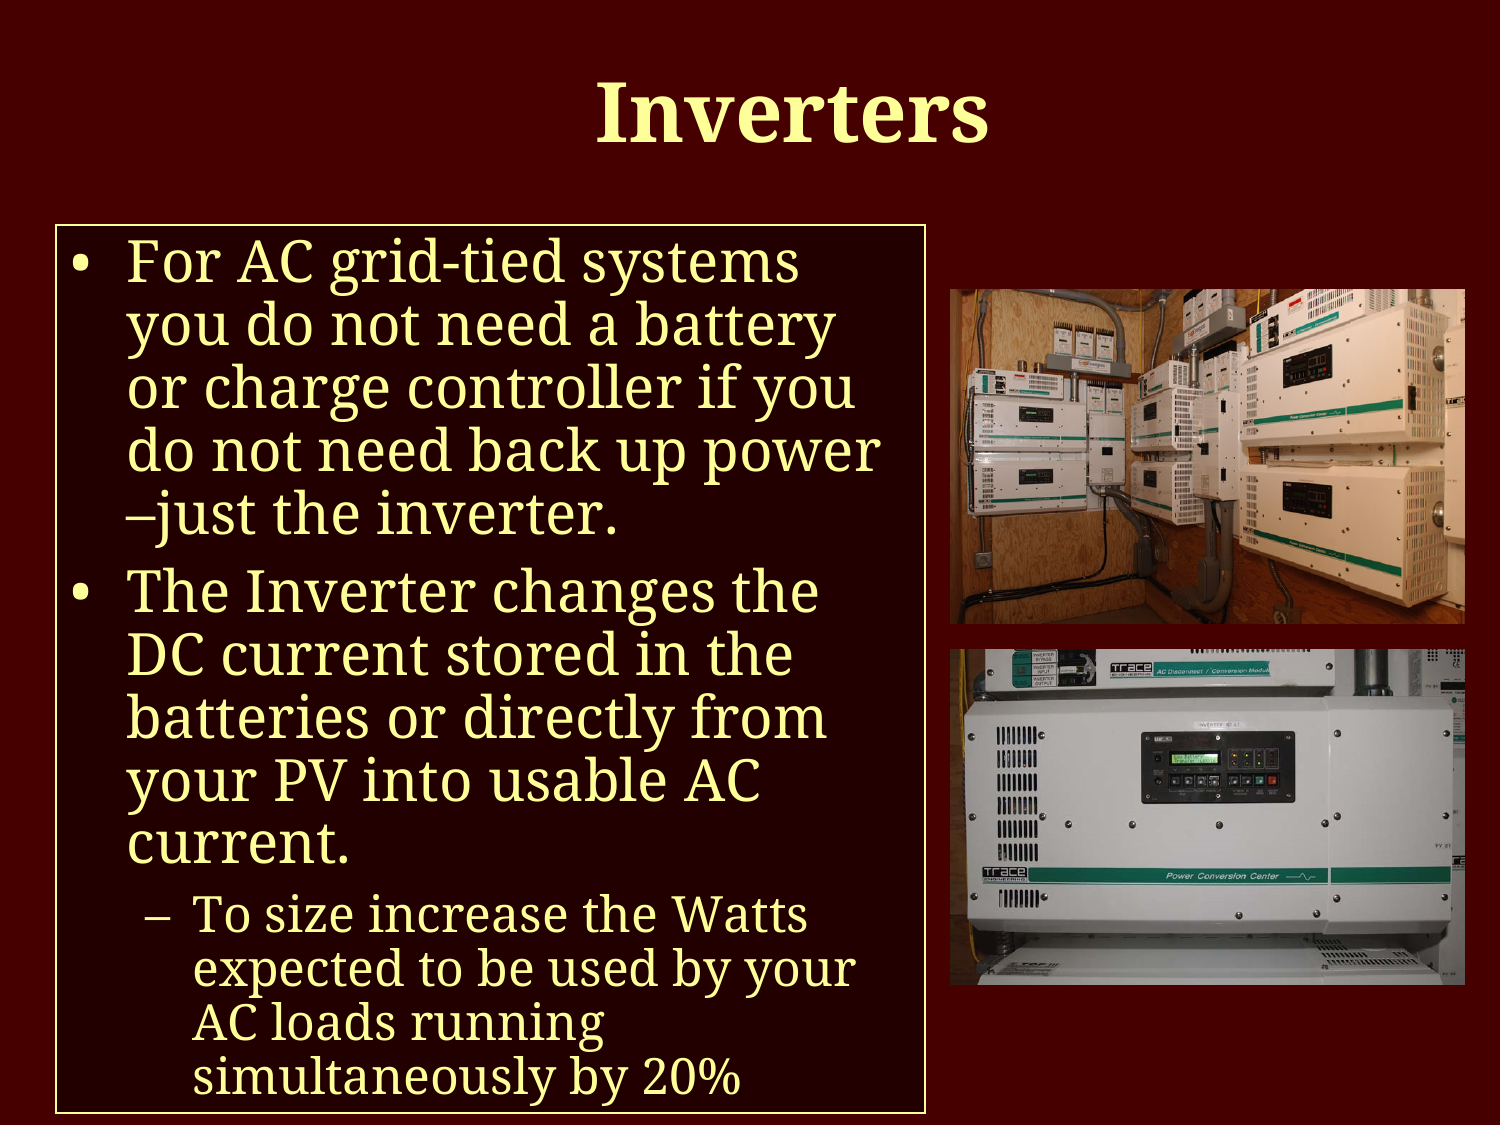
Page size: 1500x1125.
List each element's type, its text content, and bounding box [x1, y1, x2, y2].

picture [950, 649, 1465, 985]
picture [950, 289, 1465, 624]
title Inverters [225, 50, 1363, 168]
list For AC grid-tied systems you do not need a battery or charge controller if you do not need back up power –just the inverter. The Inverter changes the DC current stored in the batteries or directly from your PV into usable AC current. To size increase the Watts expected to be used by your AC loads running simultaneously by 20% [55, 224, 925, 1113]
